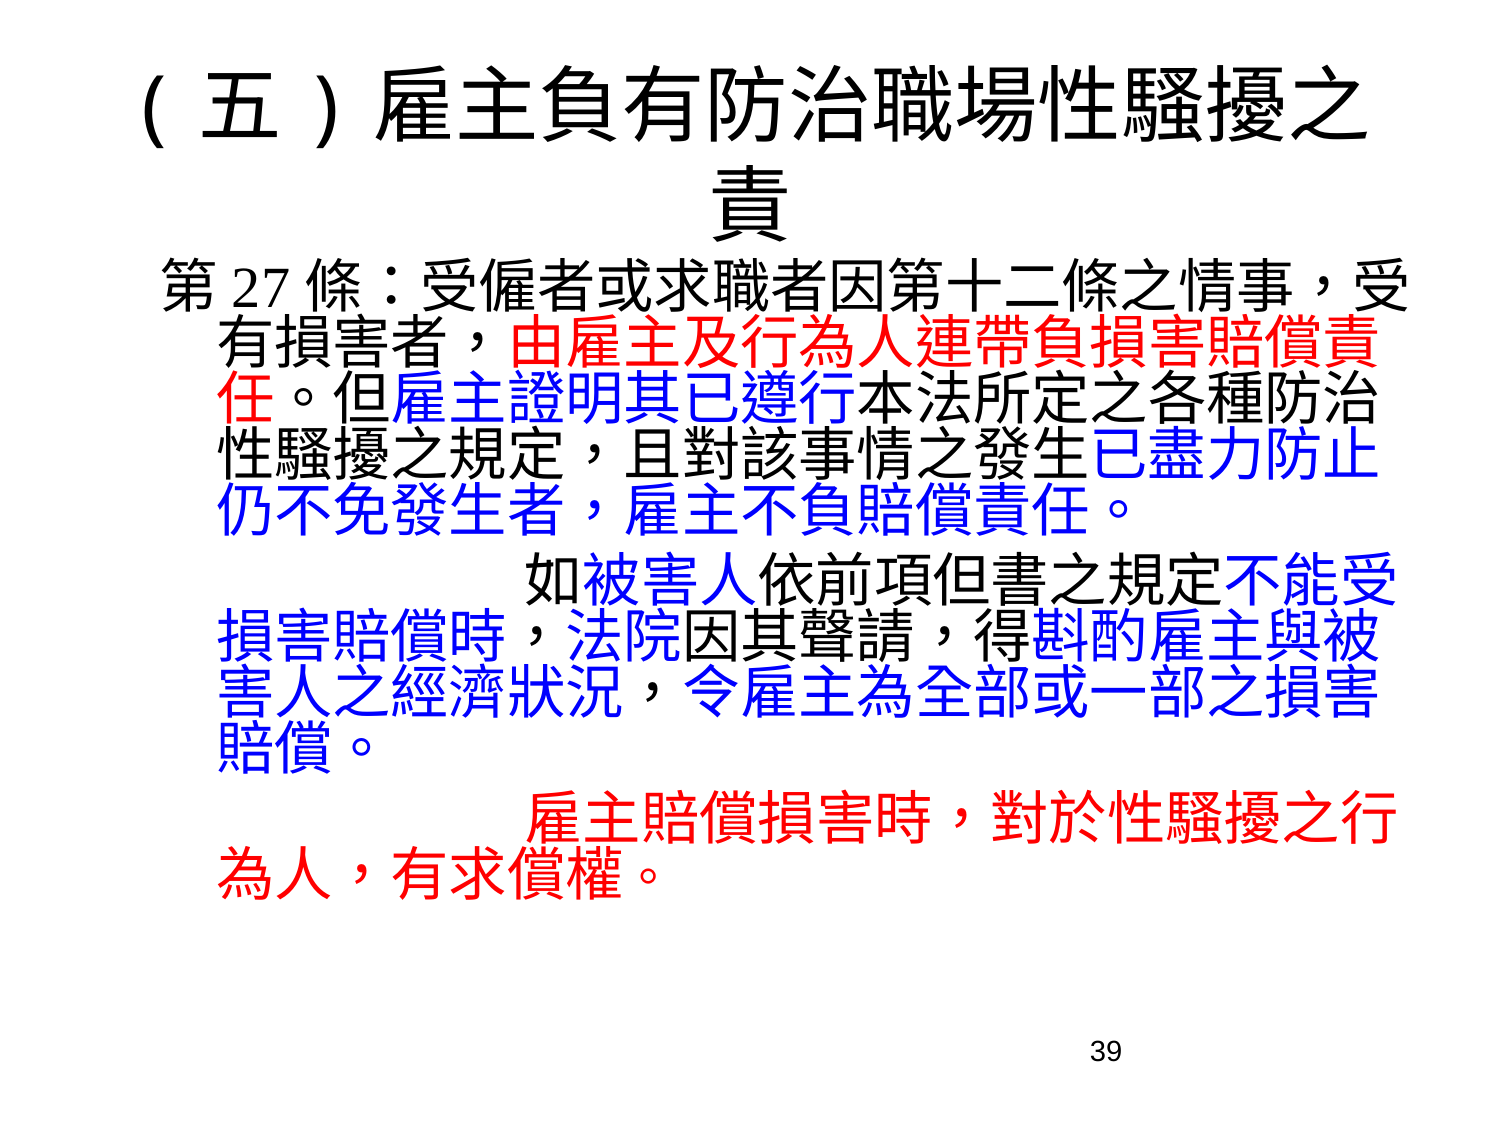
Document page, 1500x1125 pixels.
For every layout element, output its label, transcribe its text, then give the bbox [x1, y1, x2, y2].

list 第27條：受僱者或求職者因第十二條之情事，受有損害者，由雇主及行為人連帶負損害賠償責任。但雇主證明其已遵行本法所定之各種防治性騷擾之規定，且對該事情之發生已盡力防止仍不免發生者，雇主不負賠償責任。 如被害人依前項但書之規定不能受損害賠償時，法院因其聲請，得斟酌雇主與被害人之經濟狀況，令雇主為全部或一部之損害賠償。 雇主賠償損害時，對於性騷擾之行為人，有求償權。 [88, 255, 1439, 1012]
title (五)雇主負有防治職場性騷擾之責 [75, 45, 1426, 233]
text_box [1074, 1024, 1426, 1103]
